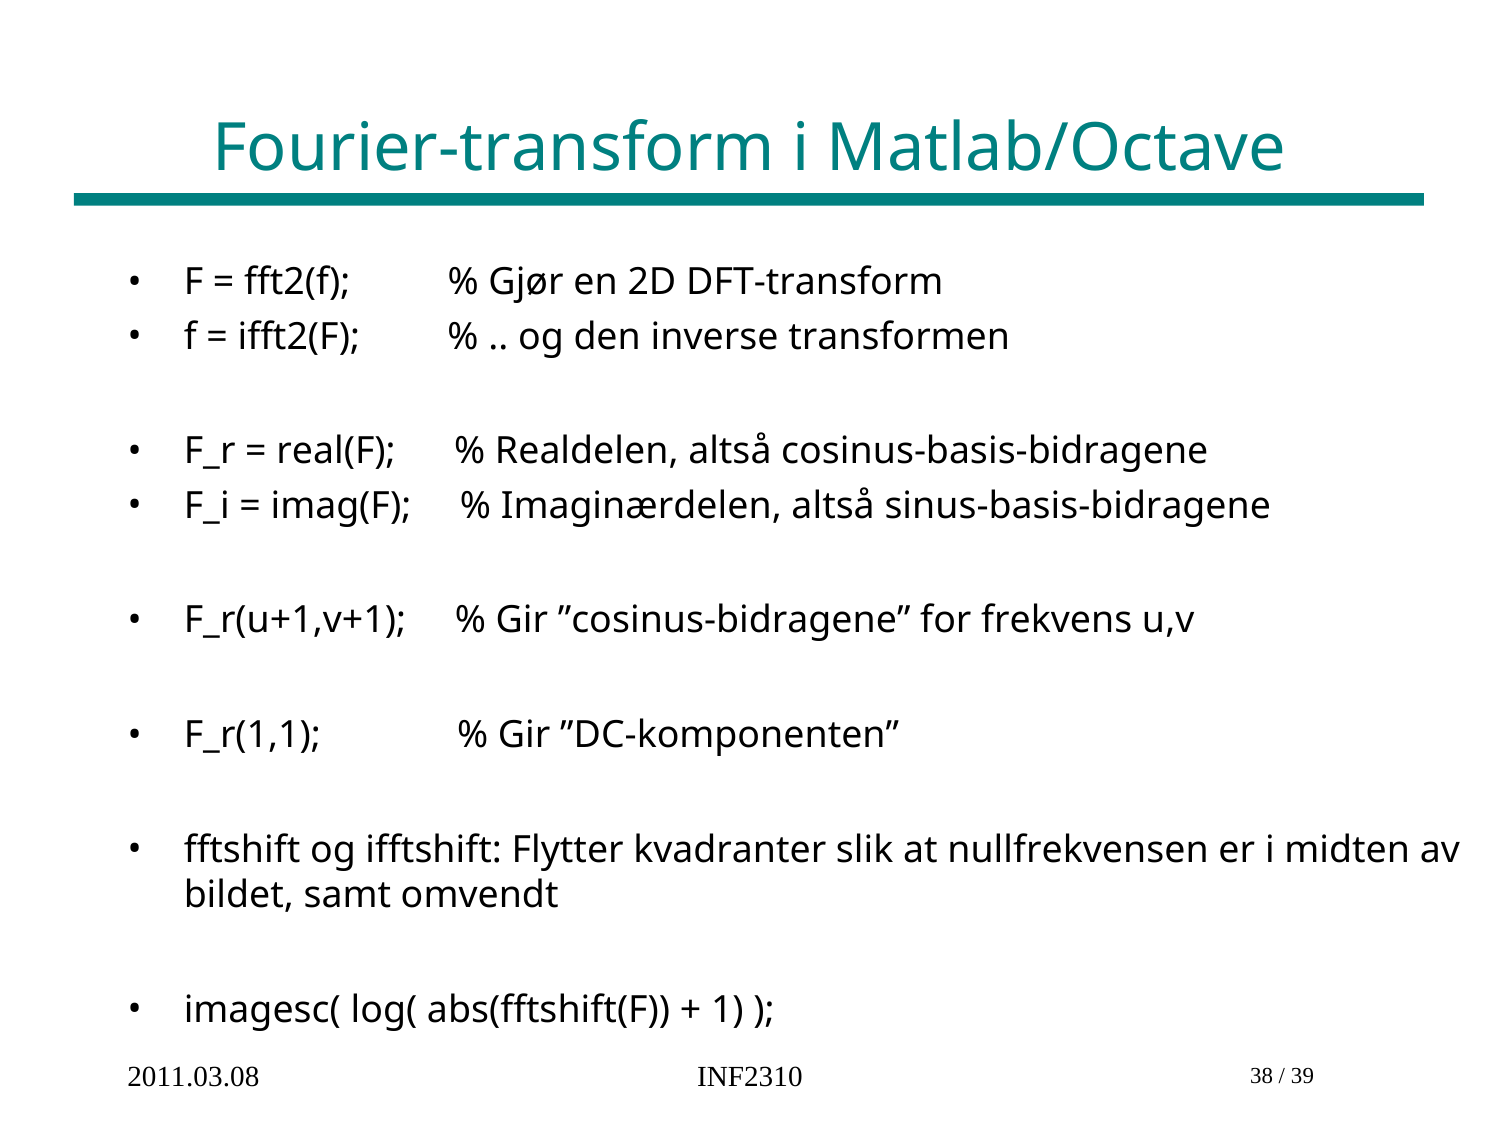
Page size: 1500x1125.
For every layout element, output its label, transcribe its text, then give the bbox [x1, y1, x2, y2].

title Fourier-transform i Matlab/Octave [112, 62, 1388, 226]
list F = fft2(f); % Gjør en 2D DFT-transform f = ifft2(F); % .. og den inverse transformen F_r = real(F); % Realdelen, altså cosinus-basis-bidragene F_i = imag(F); % Imaginærdelen, altså sinus-basis-bidragene F_r(u+1,v+1); % Gir ”cosinus-bidragene” for frekvens u,v F_r(1,1); % Gir ”DC-komponenten” fftshift og ifftshift: Flytter kvadranter slik at nullfrekvensen er i midten av bildet, samt omvendt imagesc( log( abs(fftshift(F)) + 1) ); [112, 249, 1500, 1038]
text_box INF2310 [512, 1049, 988, 1101]
